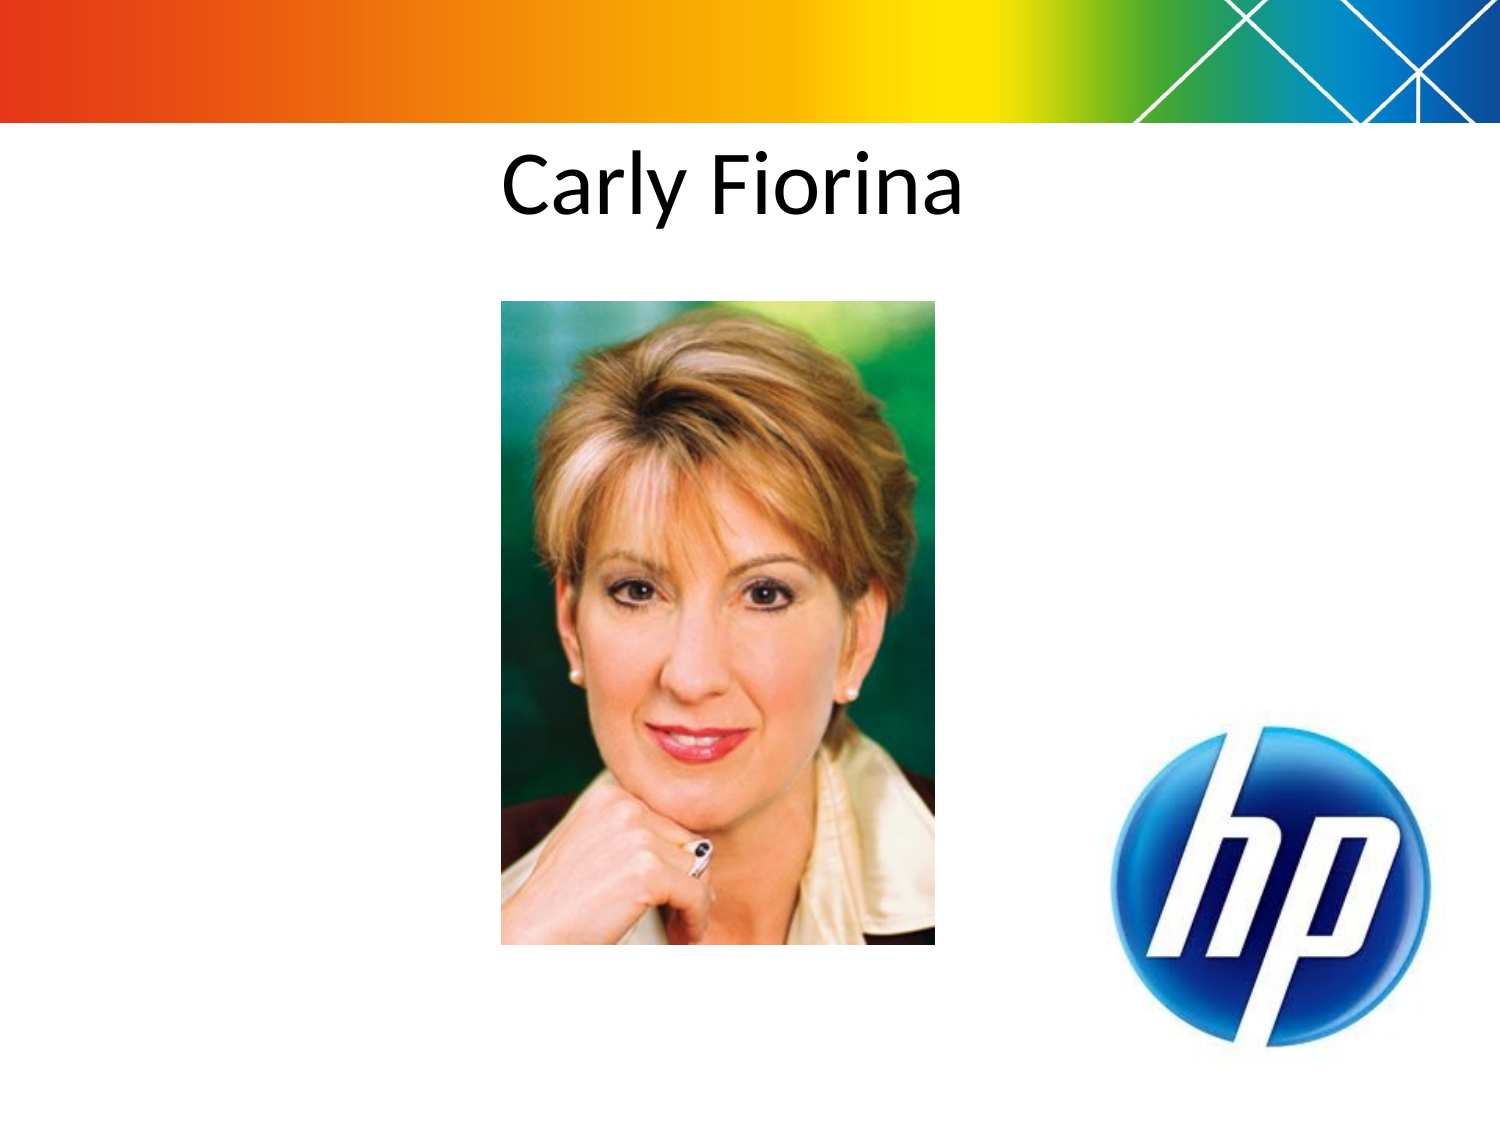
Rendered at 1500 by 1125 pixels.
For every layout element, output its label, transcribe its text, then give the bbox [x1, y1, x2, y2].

picture [0, 0, 1306, 123]
picture [1340, 0, 1500, 123]
picture [1095, 711, 1447, 1063]
title Carly Fiorina [59, 59, 1410, 296]
picture [501, 301, 935, 945]
